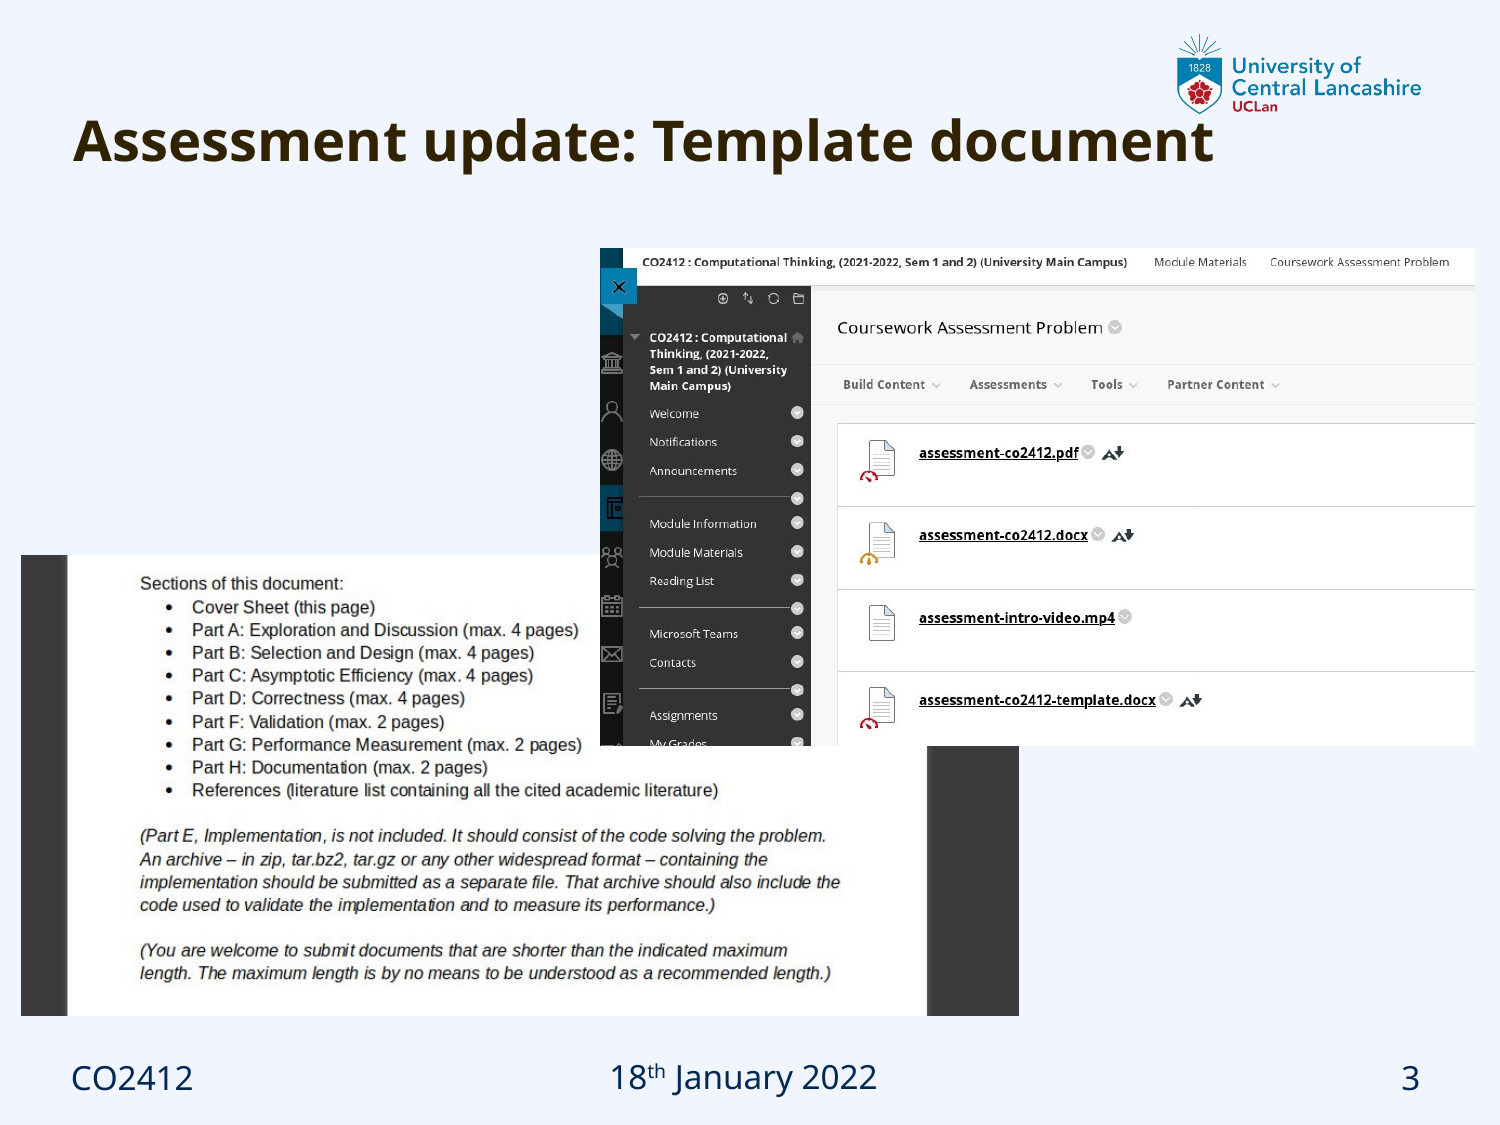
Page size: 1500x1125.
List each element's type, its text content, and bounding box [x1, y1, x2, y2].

picture [1177, 34, 1421, 54]
title Assessment update: Template document [58, 54, 1500, 224]
picture [613, 280, 625, 293]
picture [21, 248, 1475, 1016]
